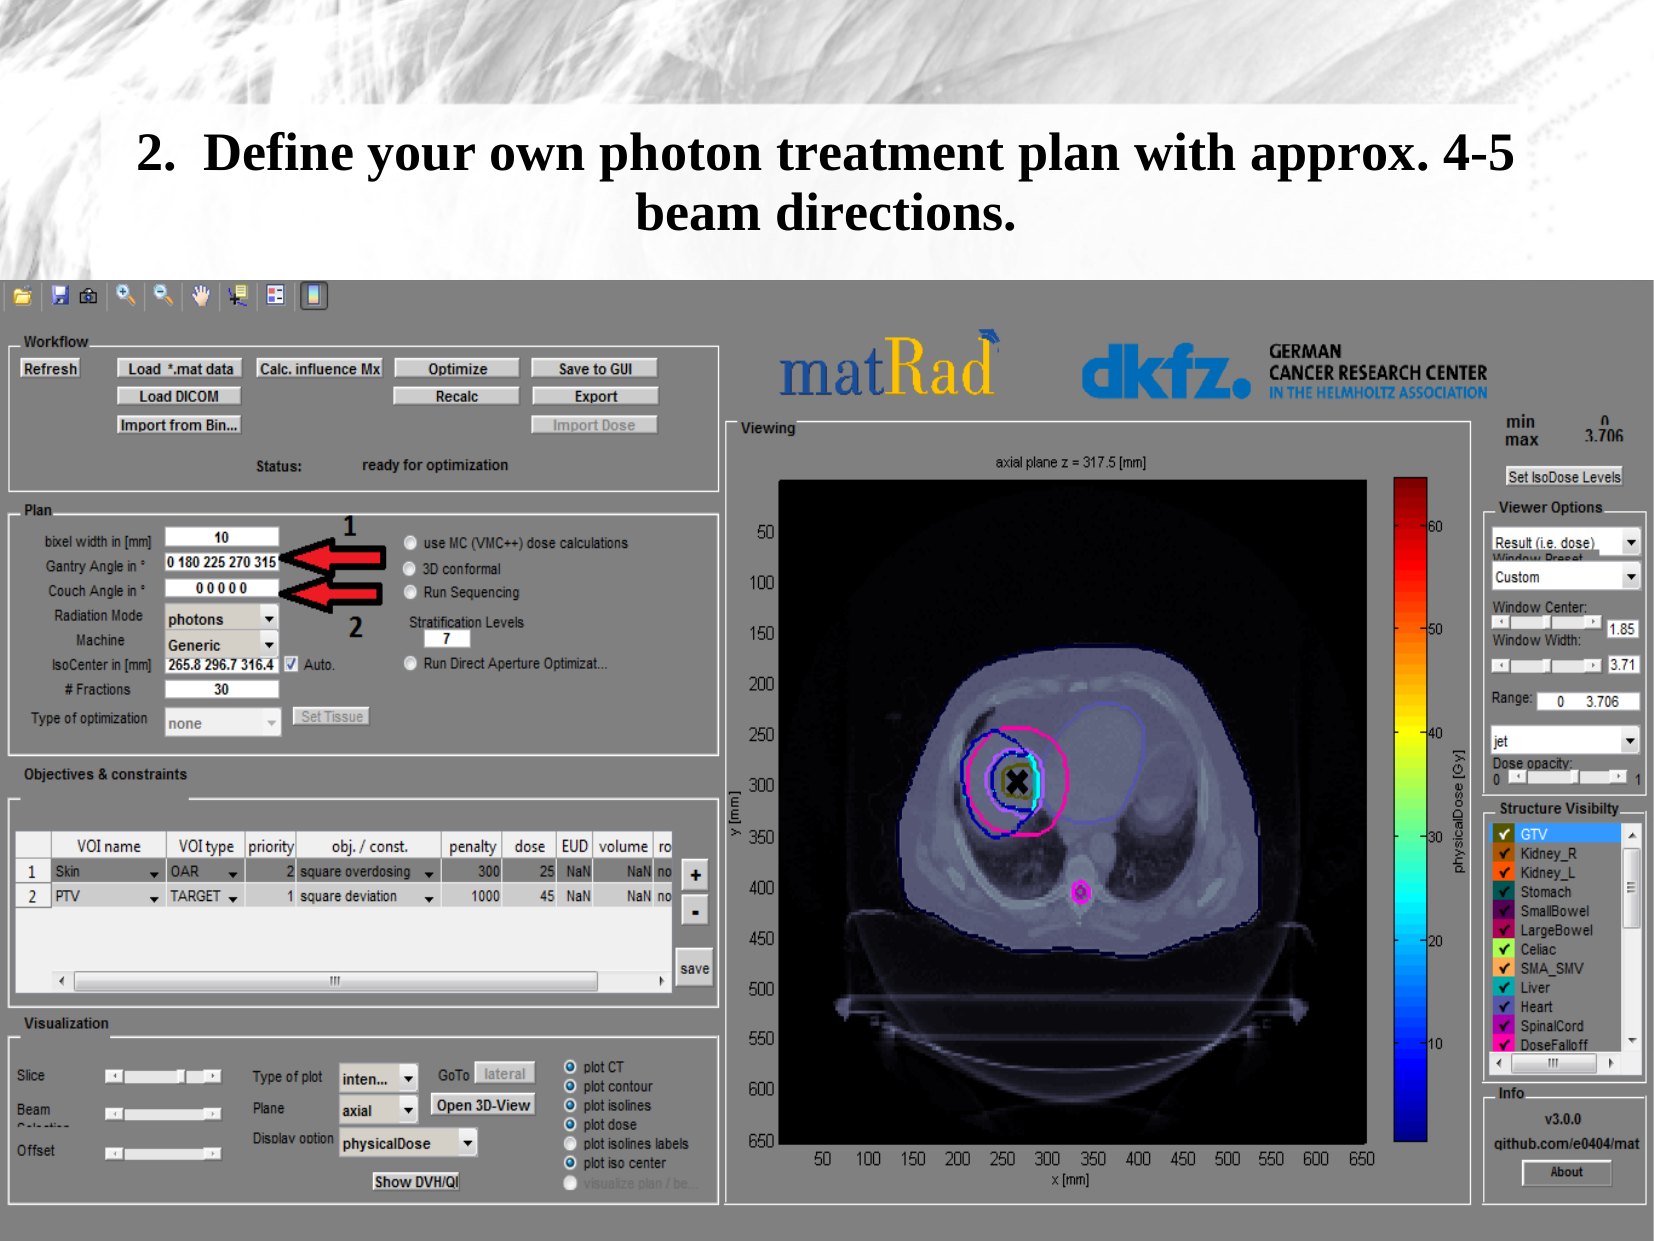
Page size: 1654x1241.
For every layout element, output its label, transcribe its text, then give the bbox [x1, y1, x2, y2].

picture [0, 0, 1654, 1241]
title 2. Define your own photon treatment plan with approx. 4-5 beam directions. [82, 78, 1571, 280]
